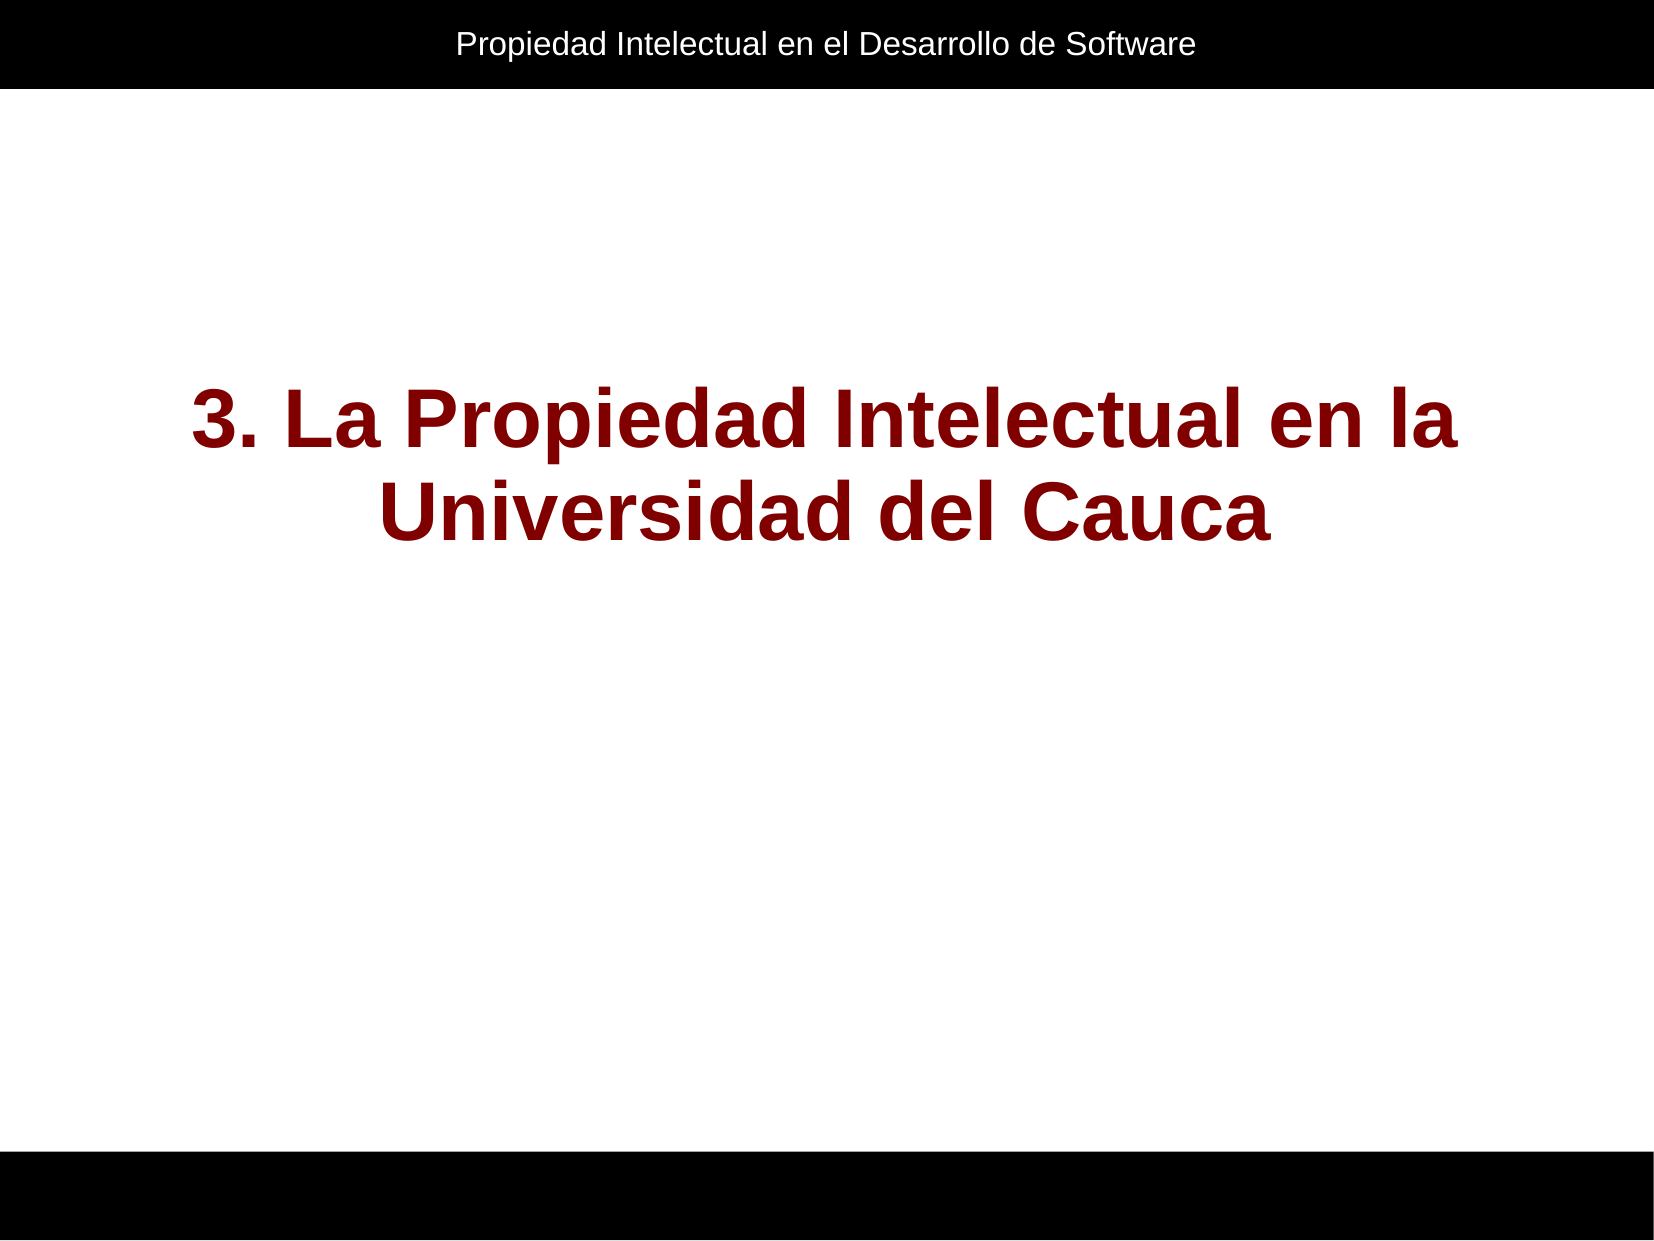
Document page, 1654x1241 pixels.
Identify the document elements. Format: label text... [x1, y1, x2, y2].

title 3. La Propiedad Intelectual en la Universidad del Cauca [86, 372, 1564, 559]
